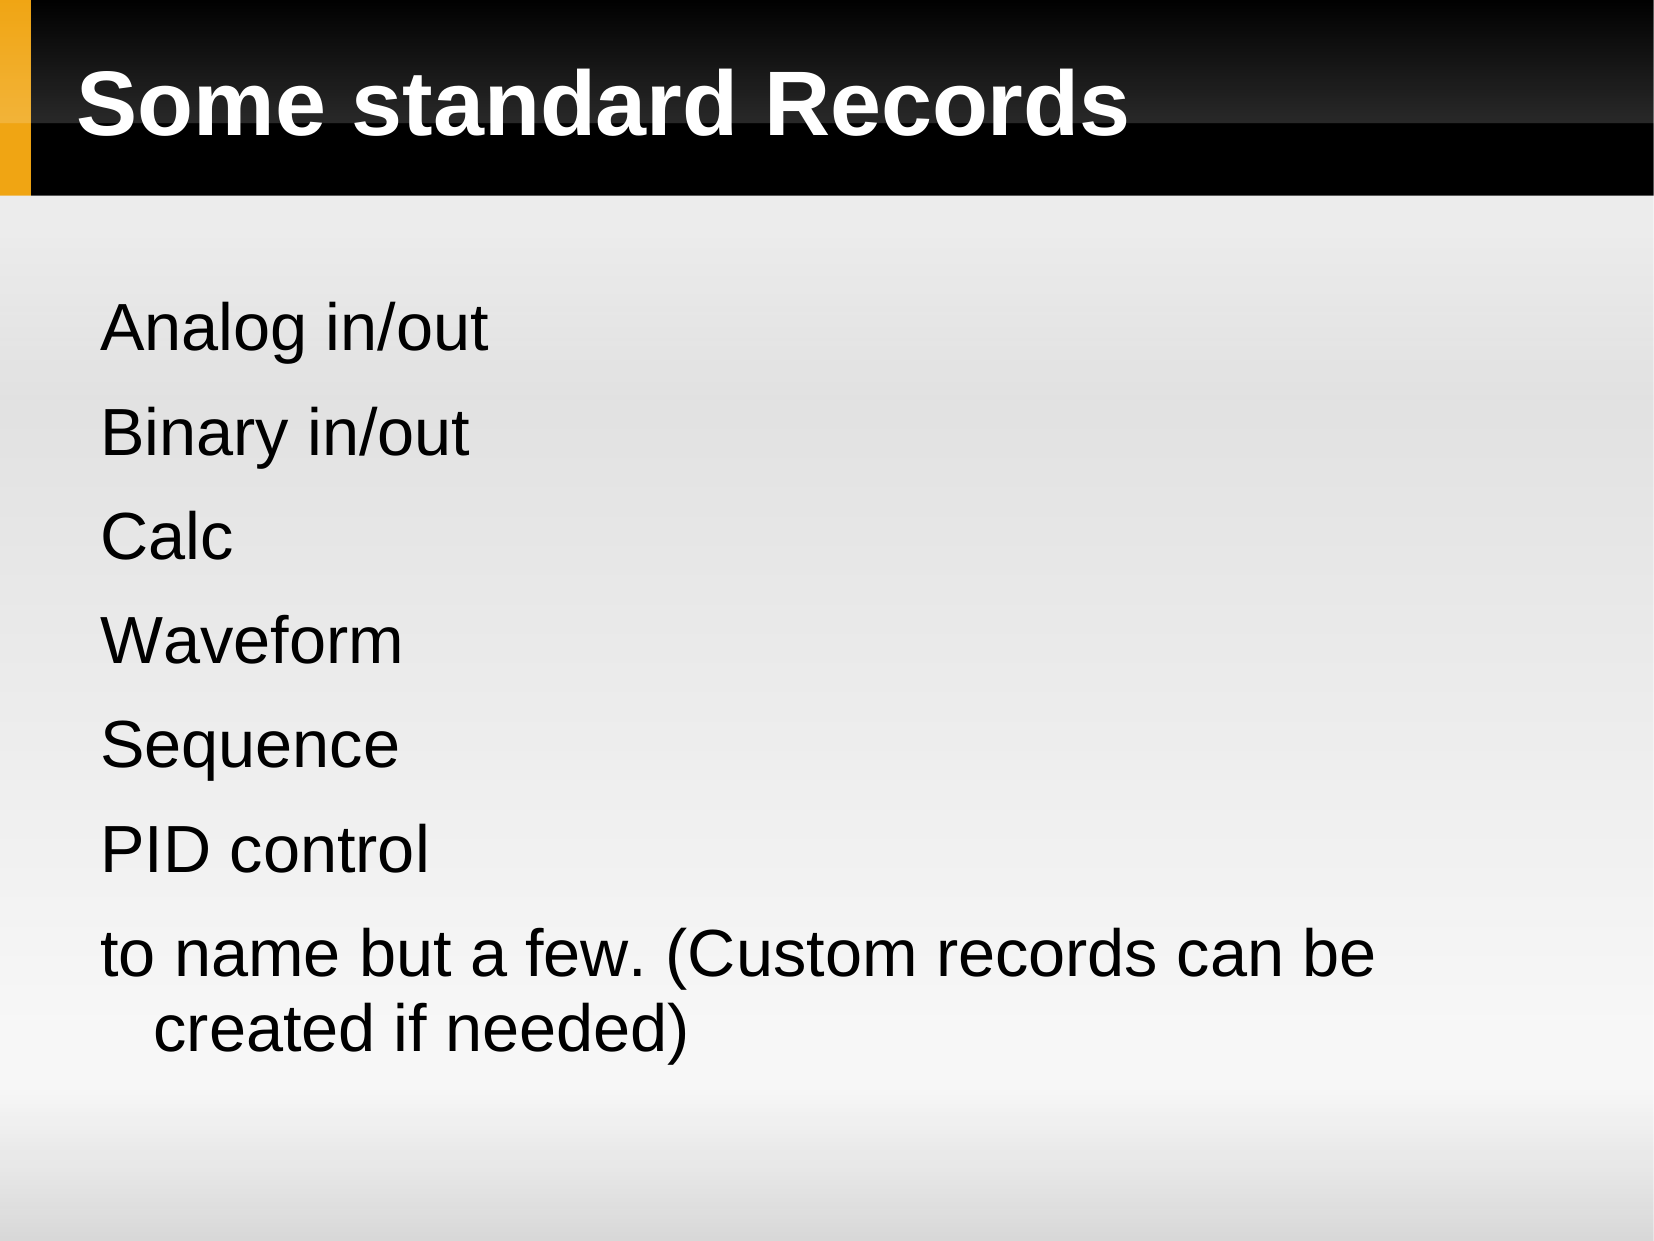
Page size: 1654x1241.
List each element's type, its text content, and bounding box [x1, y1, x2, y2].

title Some standard Records [76, 7, 1565, 200]
picture [0, 0, 1654, 1241]
list Analog in/out Binary in/out Calc Waveform Sequence PID control to name but a few. (Custom records can be created if needed) [82, 290, 1571, 1094]
